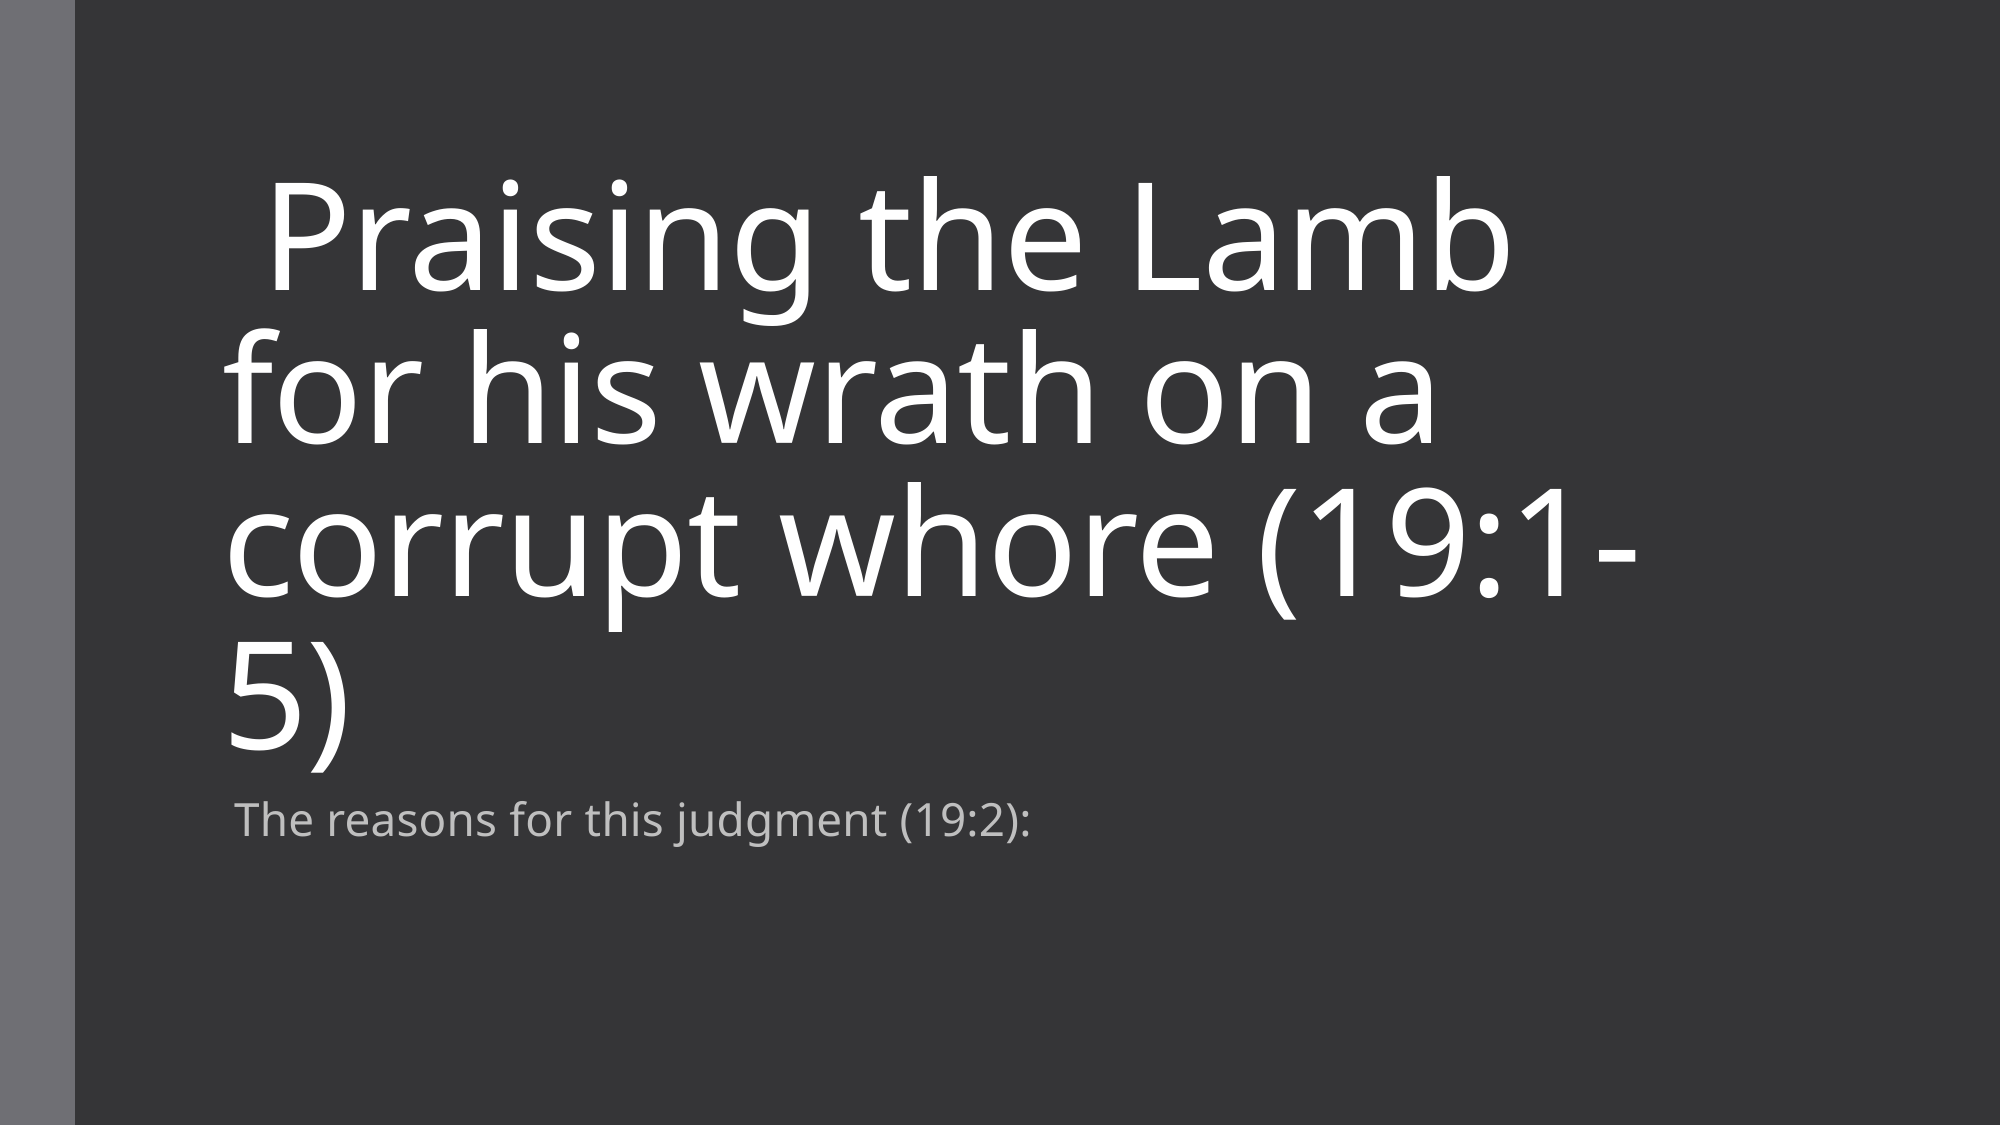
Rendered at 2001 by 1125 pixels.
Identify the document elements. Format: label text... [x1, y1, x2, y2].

title Praising the Lamb for his wrath on a corrupt whore (19:1-5) [206, 124, 1752, 787]
subtitle The reasons for this judgment (19:2): [206, 787, 1752, 1066]
